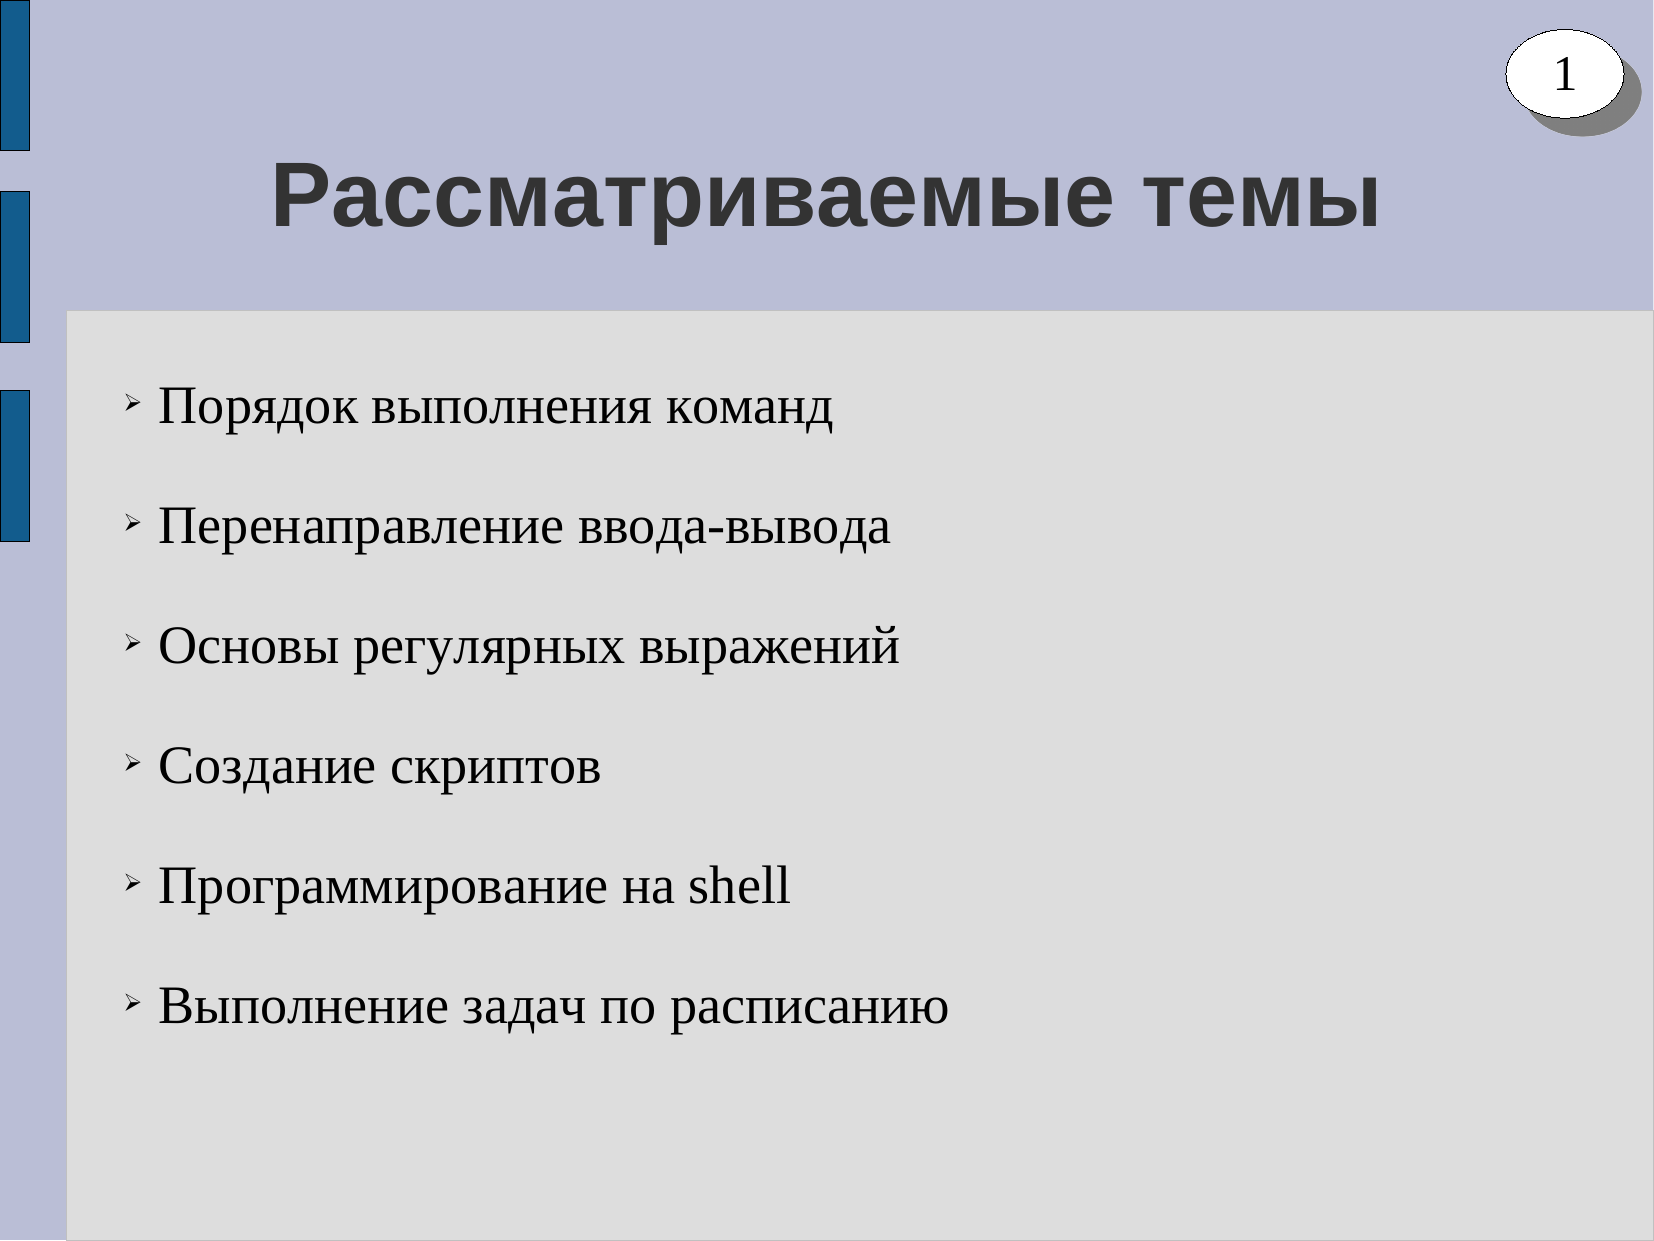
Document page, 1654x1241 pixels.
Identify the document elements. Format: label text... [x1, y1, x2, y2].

title Рассматриваемые темы [121, 91, 1534, 299]
text_box 1 [1505, 29, 1625, 119]
subtitle Порядок выполнения команд Перенаправление ввода-вывода Основы регулярных выражений Создание скриптов Программирование на shell Выполнение задач по расписанию [123, 324, 1536, 1214]
